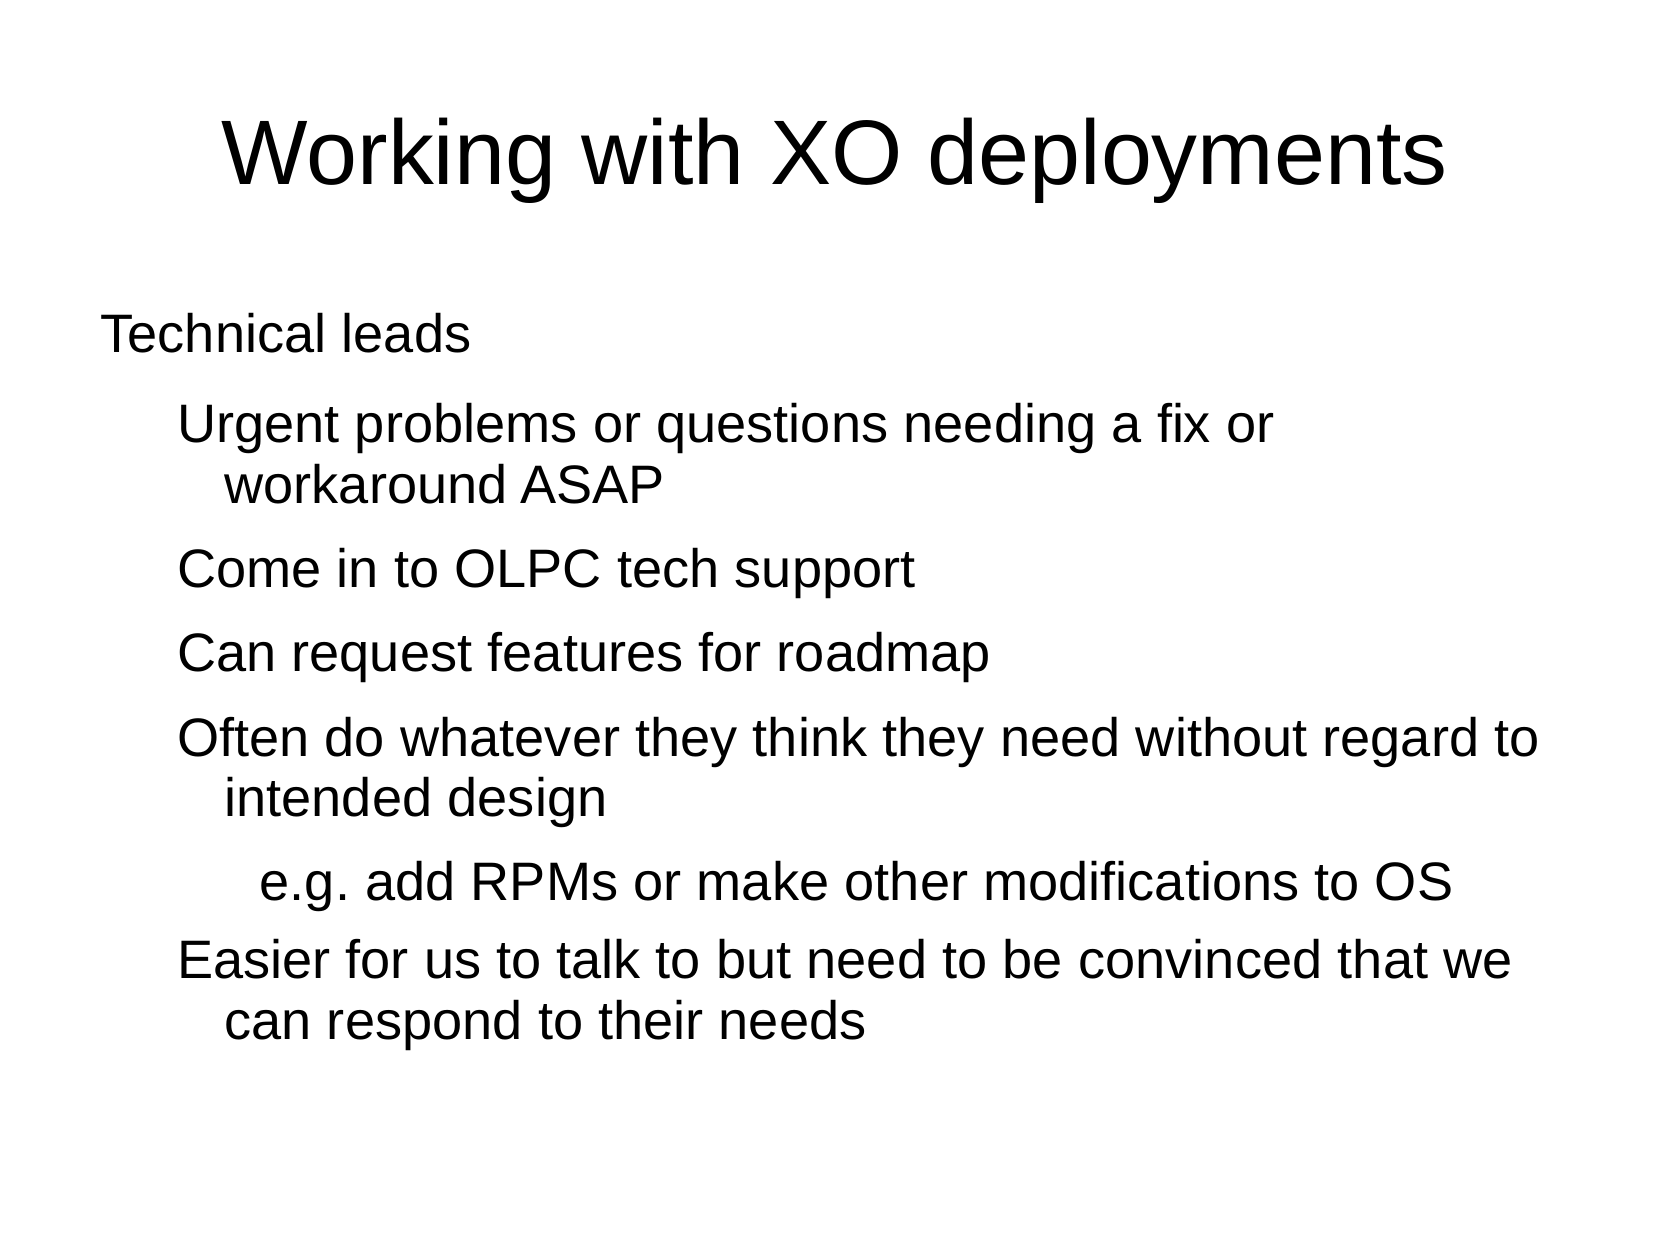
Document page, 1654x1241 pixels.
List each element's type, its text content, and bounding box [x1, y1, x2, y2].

title Working with XO deployments [82, 56, 1571, 250]
list Technical leads Urgent problems or questions needing a fix or workaround ASAP Come in to OLPC tech support Can request features for roadmap Often do whatever they think they need without regard to intended design e.g. add RPMs or make other modifications to OS Easier for us to talk to but need to be convinced that we can respond to their needs [82, 303, 1571, 1108]
